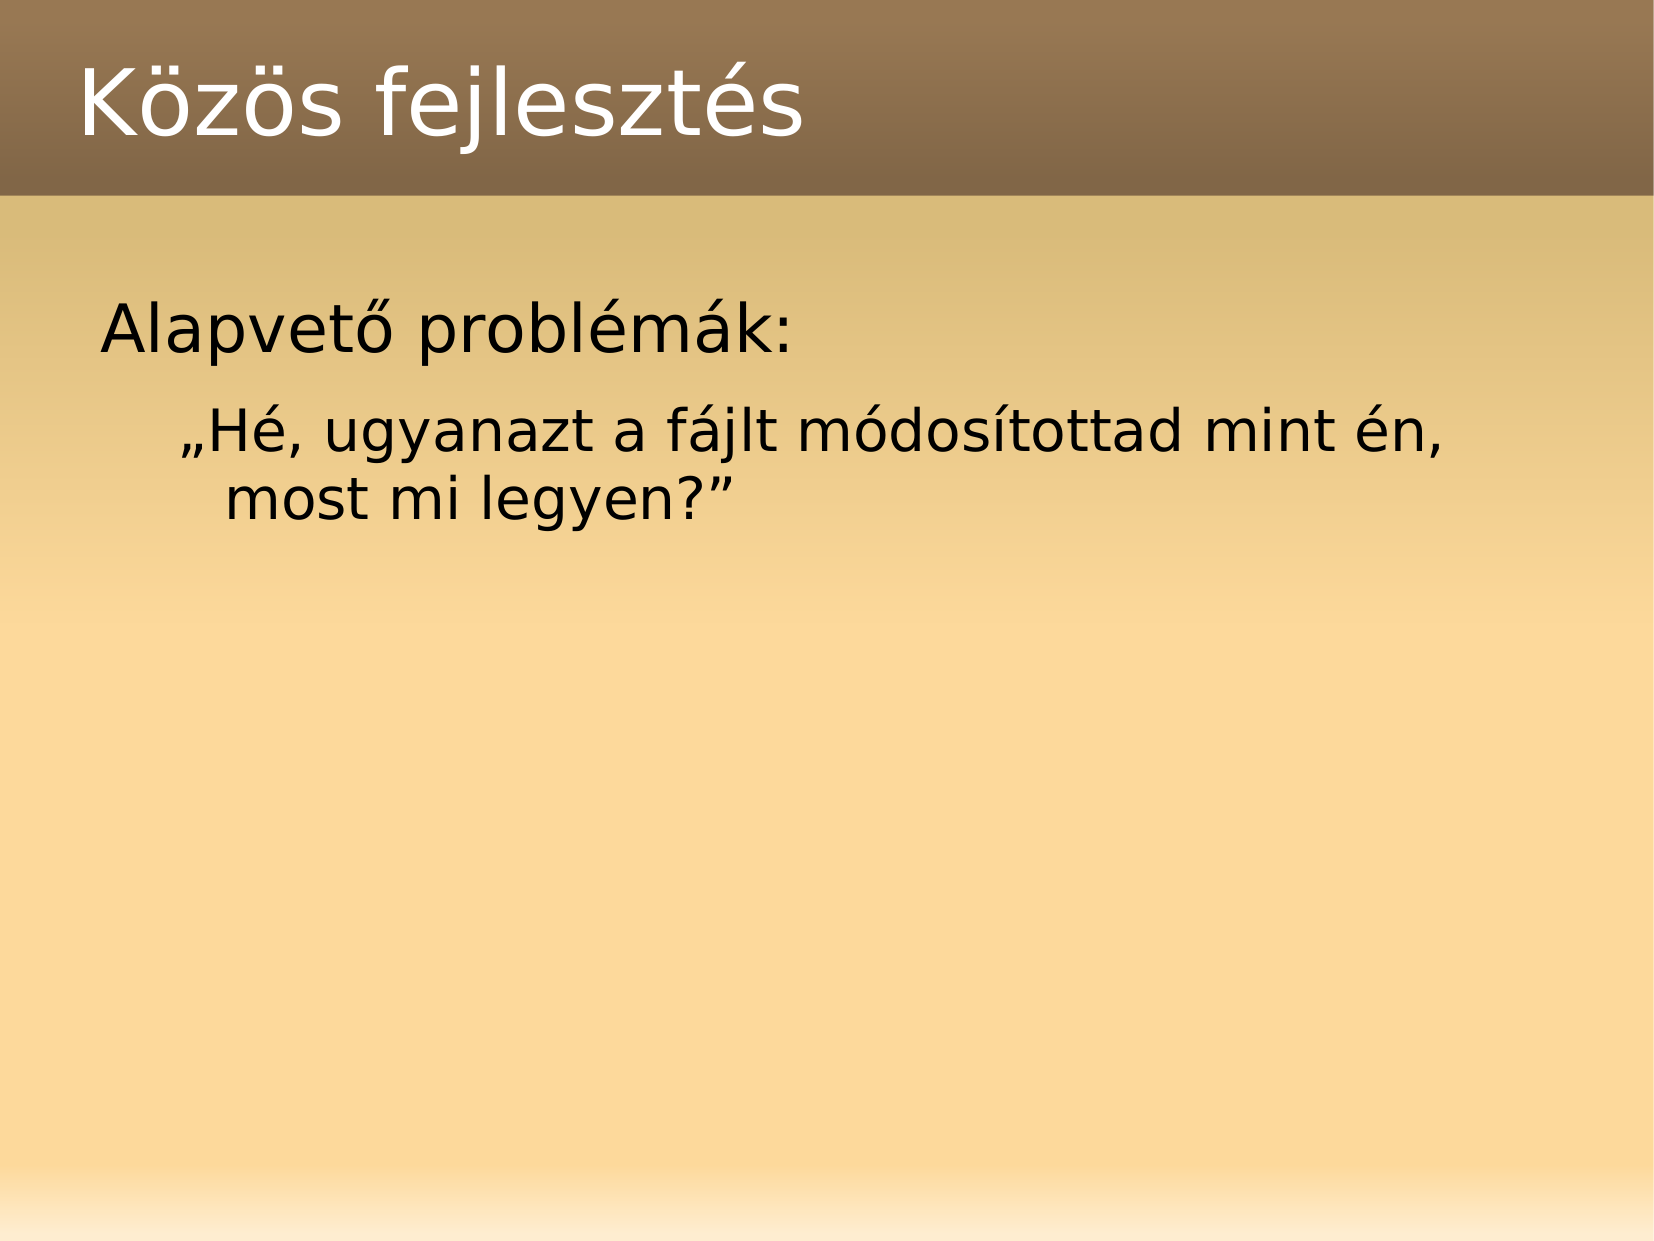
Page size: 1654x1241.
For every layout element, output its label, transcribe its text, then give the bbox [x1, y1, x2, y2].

title Közös fejlesztés [76, 7, 1565, 200]
picture [0, 0, 1654, 1241]
list Alapvető problémák: „Hé, ugyanazt a fájlt módosítottad mint én, most mi legyen?” [82, 290, 1571, 1094]
